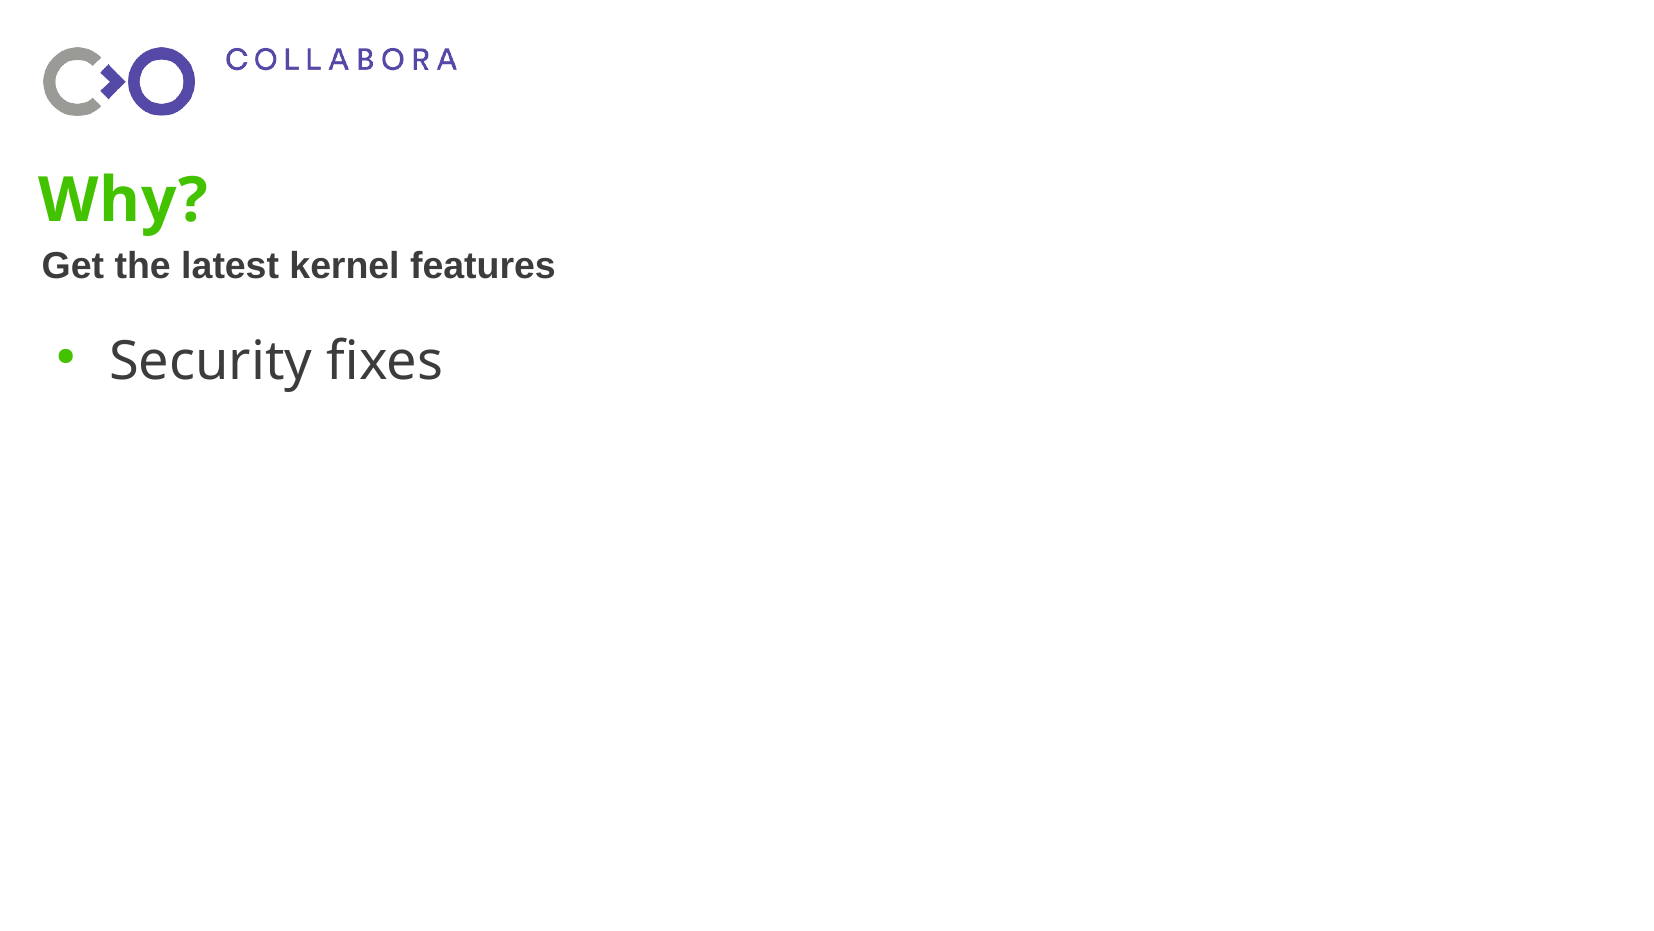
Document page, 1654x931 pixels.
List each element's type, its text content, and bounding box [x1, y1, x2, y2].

title Why? [38, 159, 1614, 216]
list Security fixes [38, 325, 1614, 581]
picture [43, 47, 457, 116]
text_box Get the latest kernel features [41, 240, 1614, 290]
